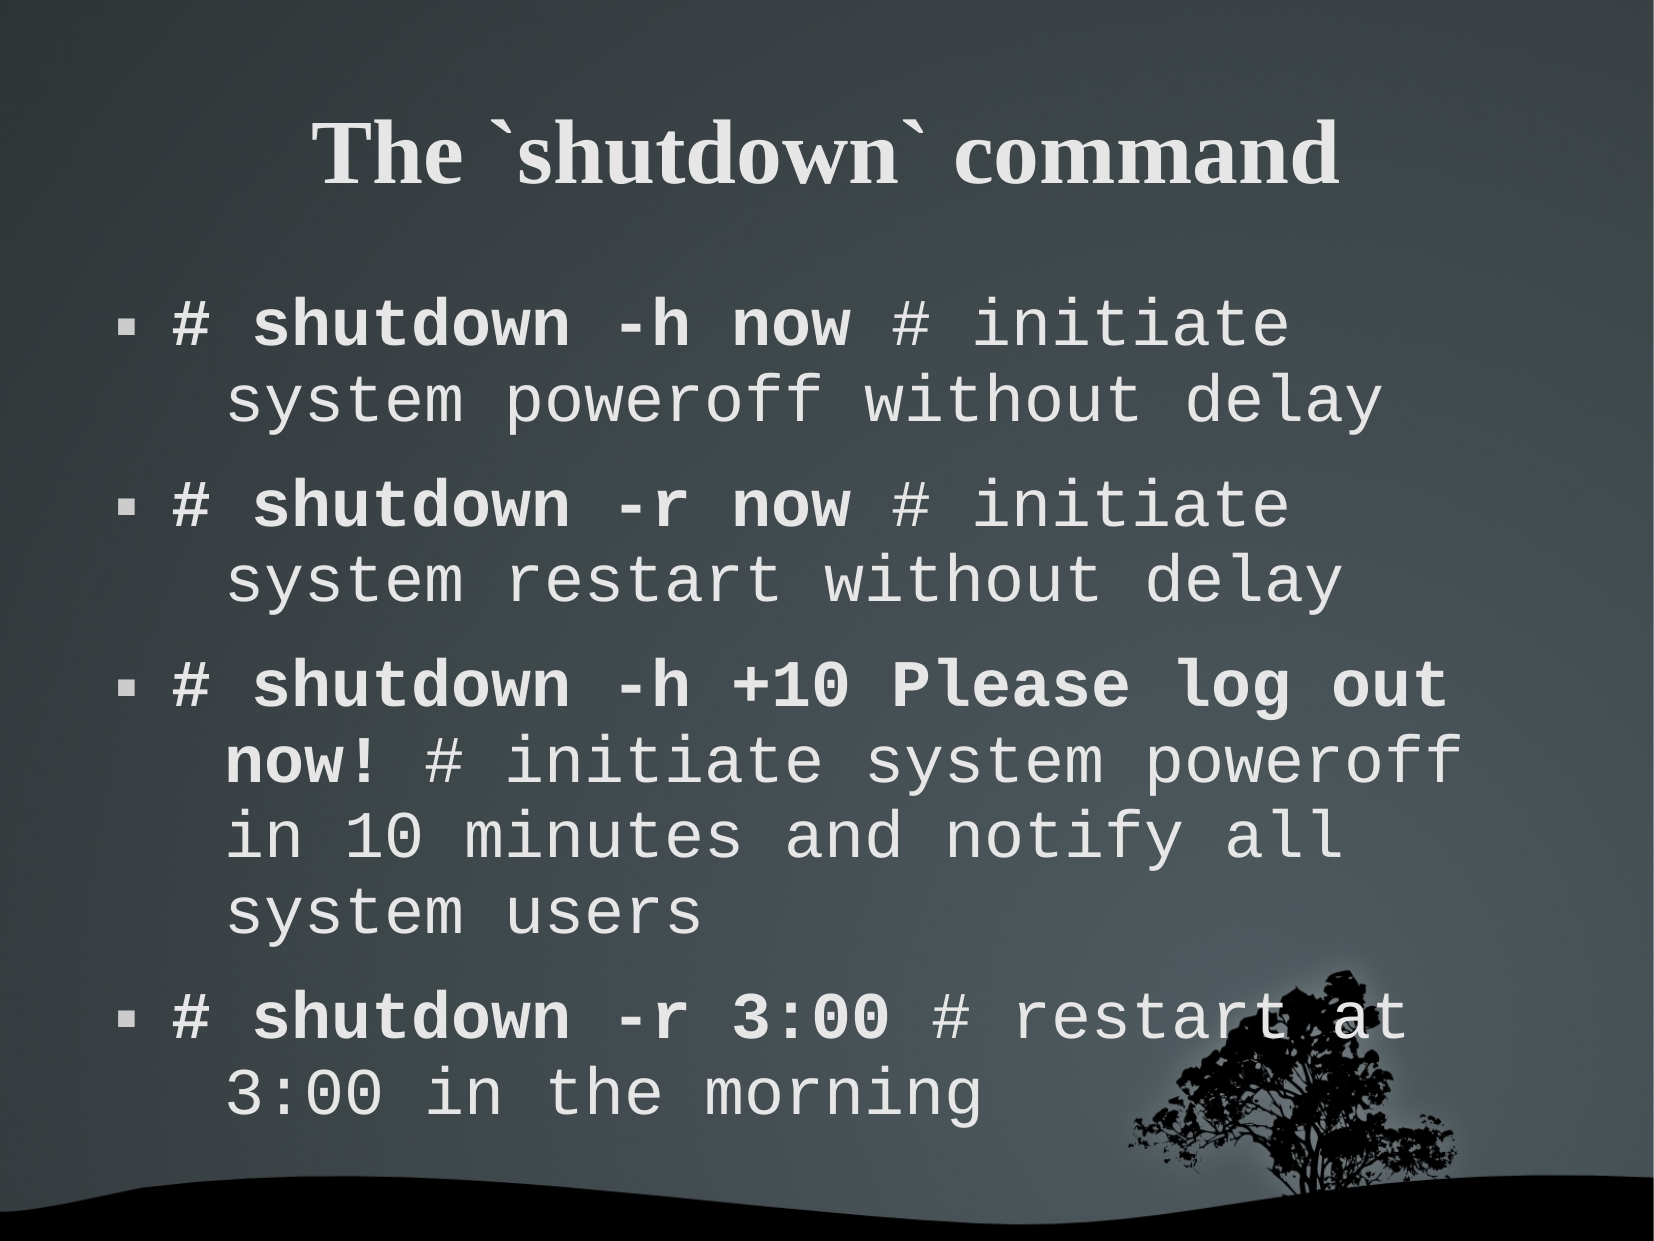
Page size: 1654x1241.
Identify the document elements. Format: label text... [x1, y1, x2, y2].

title The `shutdown` command [82, 49, 1571, 257]
picture [0, 0, 1654, 1241]
list # shutdown -h now # initiate system poweroff without delay # shutdown -r now # initiate system restart without delay # shutdown -h +10 Please log out now! # initiate system poweroff in 10 minutes and notify all system users # shutdown -r 3:00 # restart at 3:00 in the morning [82, 290, 1571, 1132]
